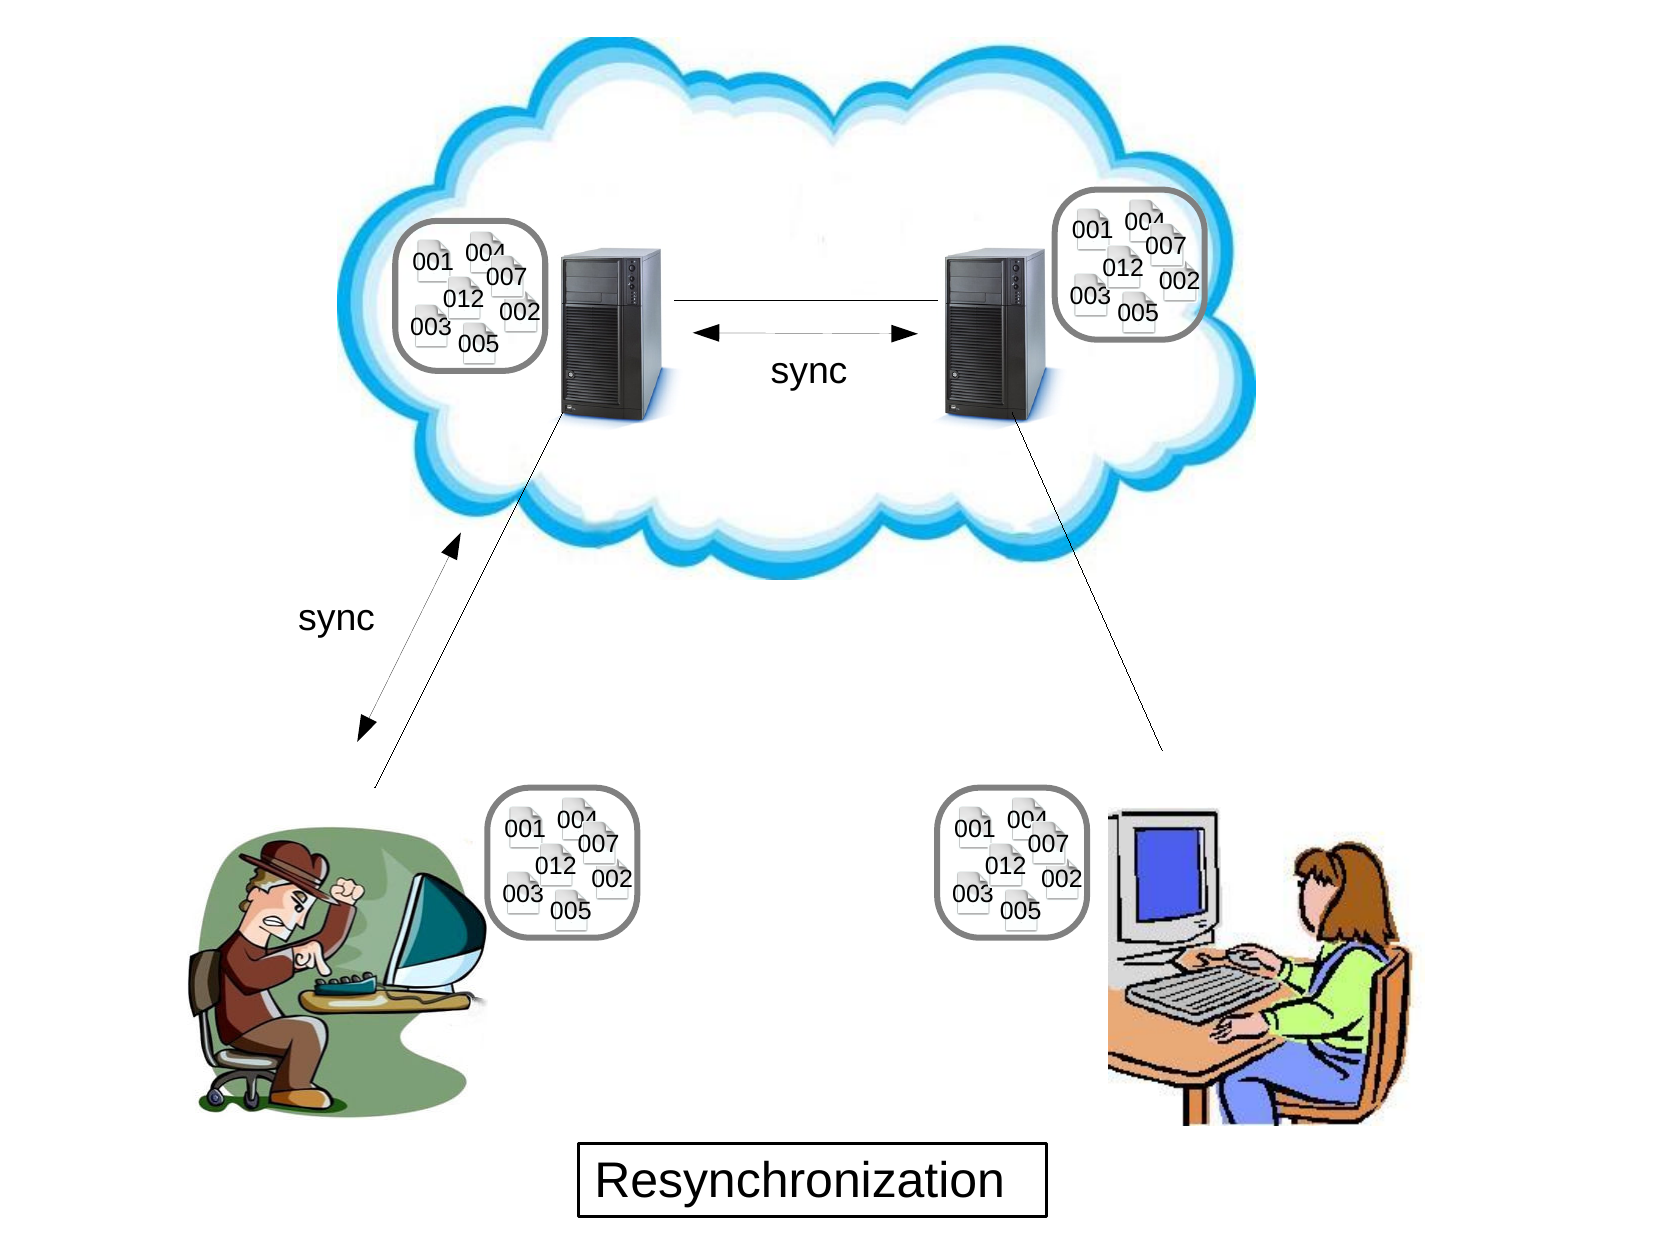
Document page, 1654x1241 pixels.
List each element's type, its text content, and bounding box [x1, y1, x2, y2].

text_box sync [755, 341, 863, 399]
picture [501, 797, 634, 933]
picture [187, 825, 488, 1120]
picture [951, 797, 1084, 933]
text_box Resynchronization [578, 1143, 1047, 1217]
text_box sync [283, 588, 391, 646]
picture [337, 37, 1256, 580]
picture [1108, 807, 1425, 1126]
